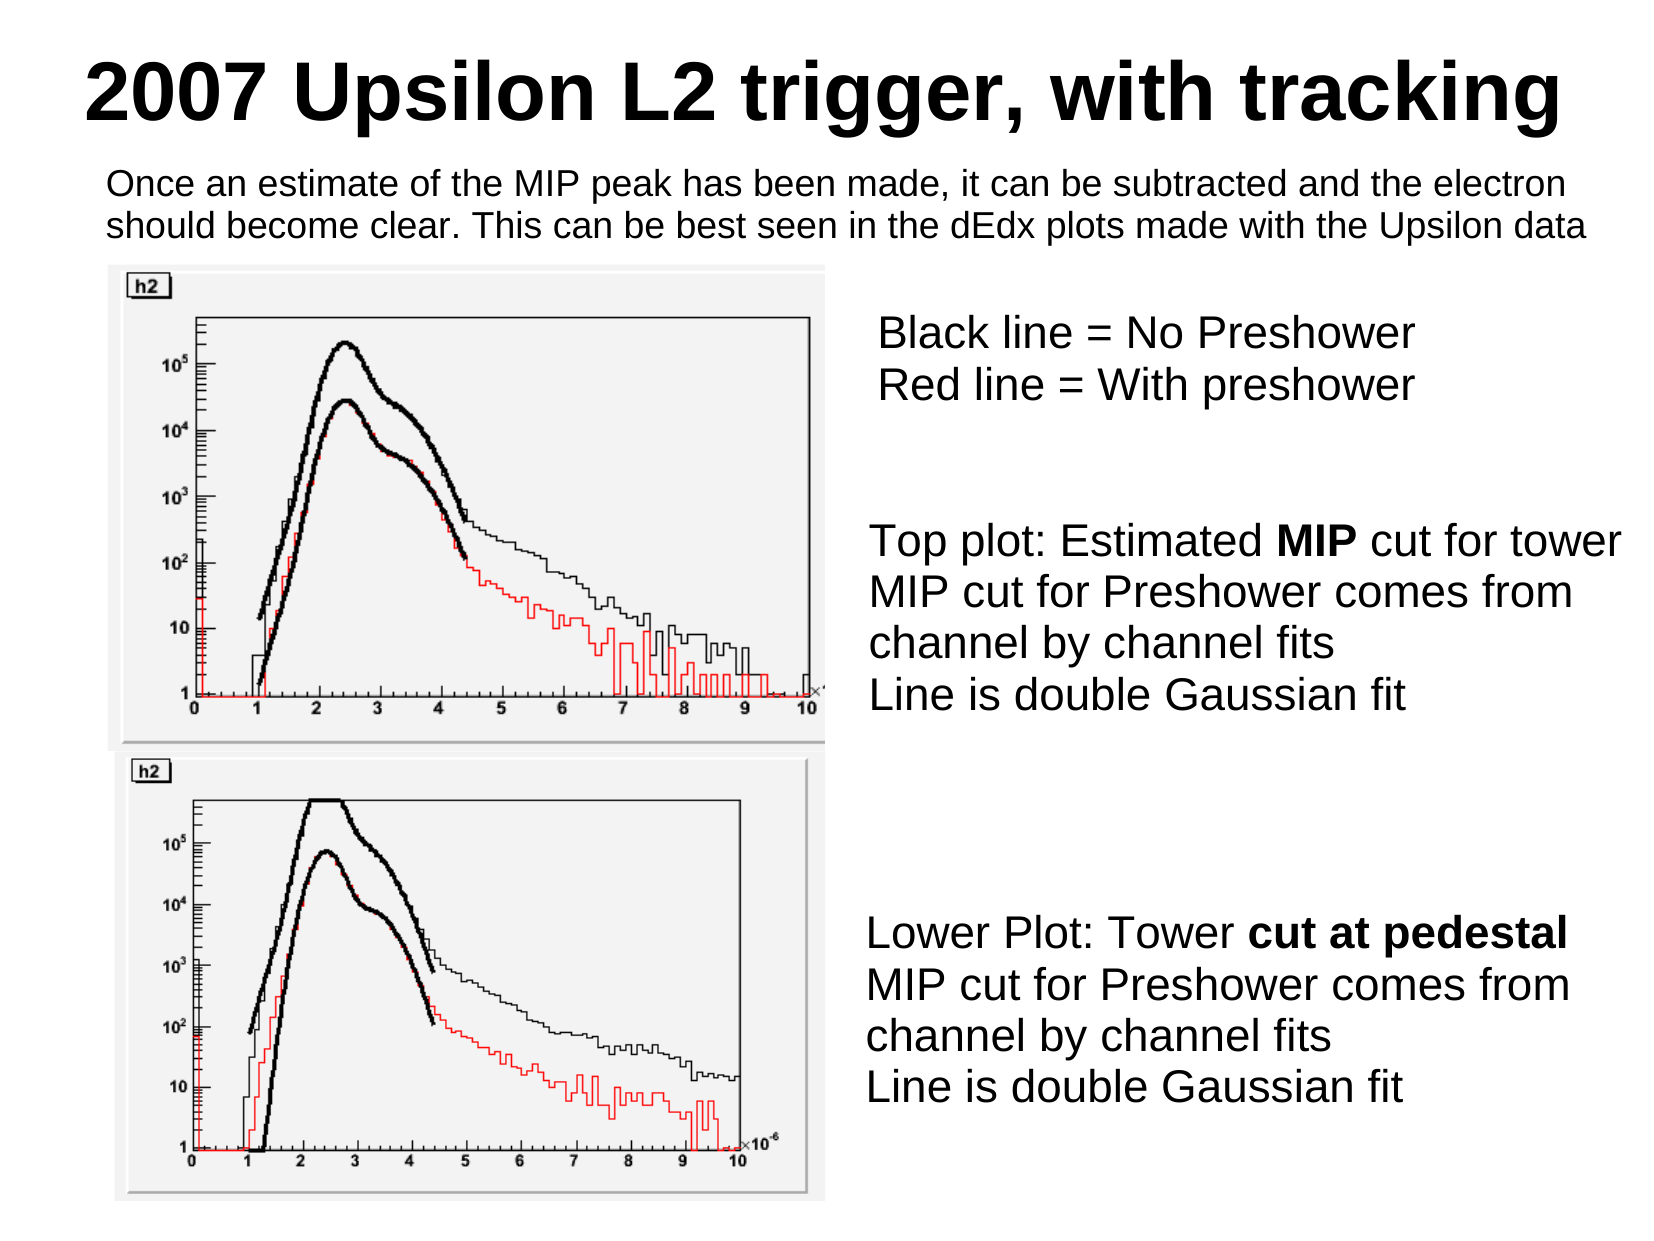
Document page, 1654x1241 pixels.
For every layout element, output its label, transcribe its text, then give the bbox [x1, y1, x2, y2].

text_box Black line = No Preshower Red line = With preshower [862, 300, 1432, 429]
text_box 2007 Upsilon L2 trigger, with tracking [69, 37, 1580, 160]
picture [105, 262, 826, 1201]
text_box Top plot: Estimated MIP cut for tower MIP cut for Preshower comes from channel by channel fits Line is double Gaussian fit [853, 507, 1654, 753]
text_box Lower Plot: Tower cut at pedestal MIP cut for Preshower comes from channel by channel fits Line is double Gaussian fit [850, 900, 1613, 1146]
text_box Once an estimate of the MIP peak has been made, it can be subtracted and the electron should become clear. This can be best seen in the dEdx plots made with the Upsilon data [91, 154, 1613, 263]
